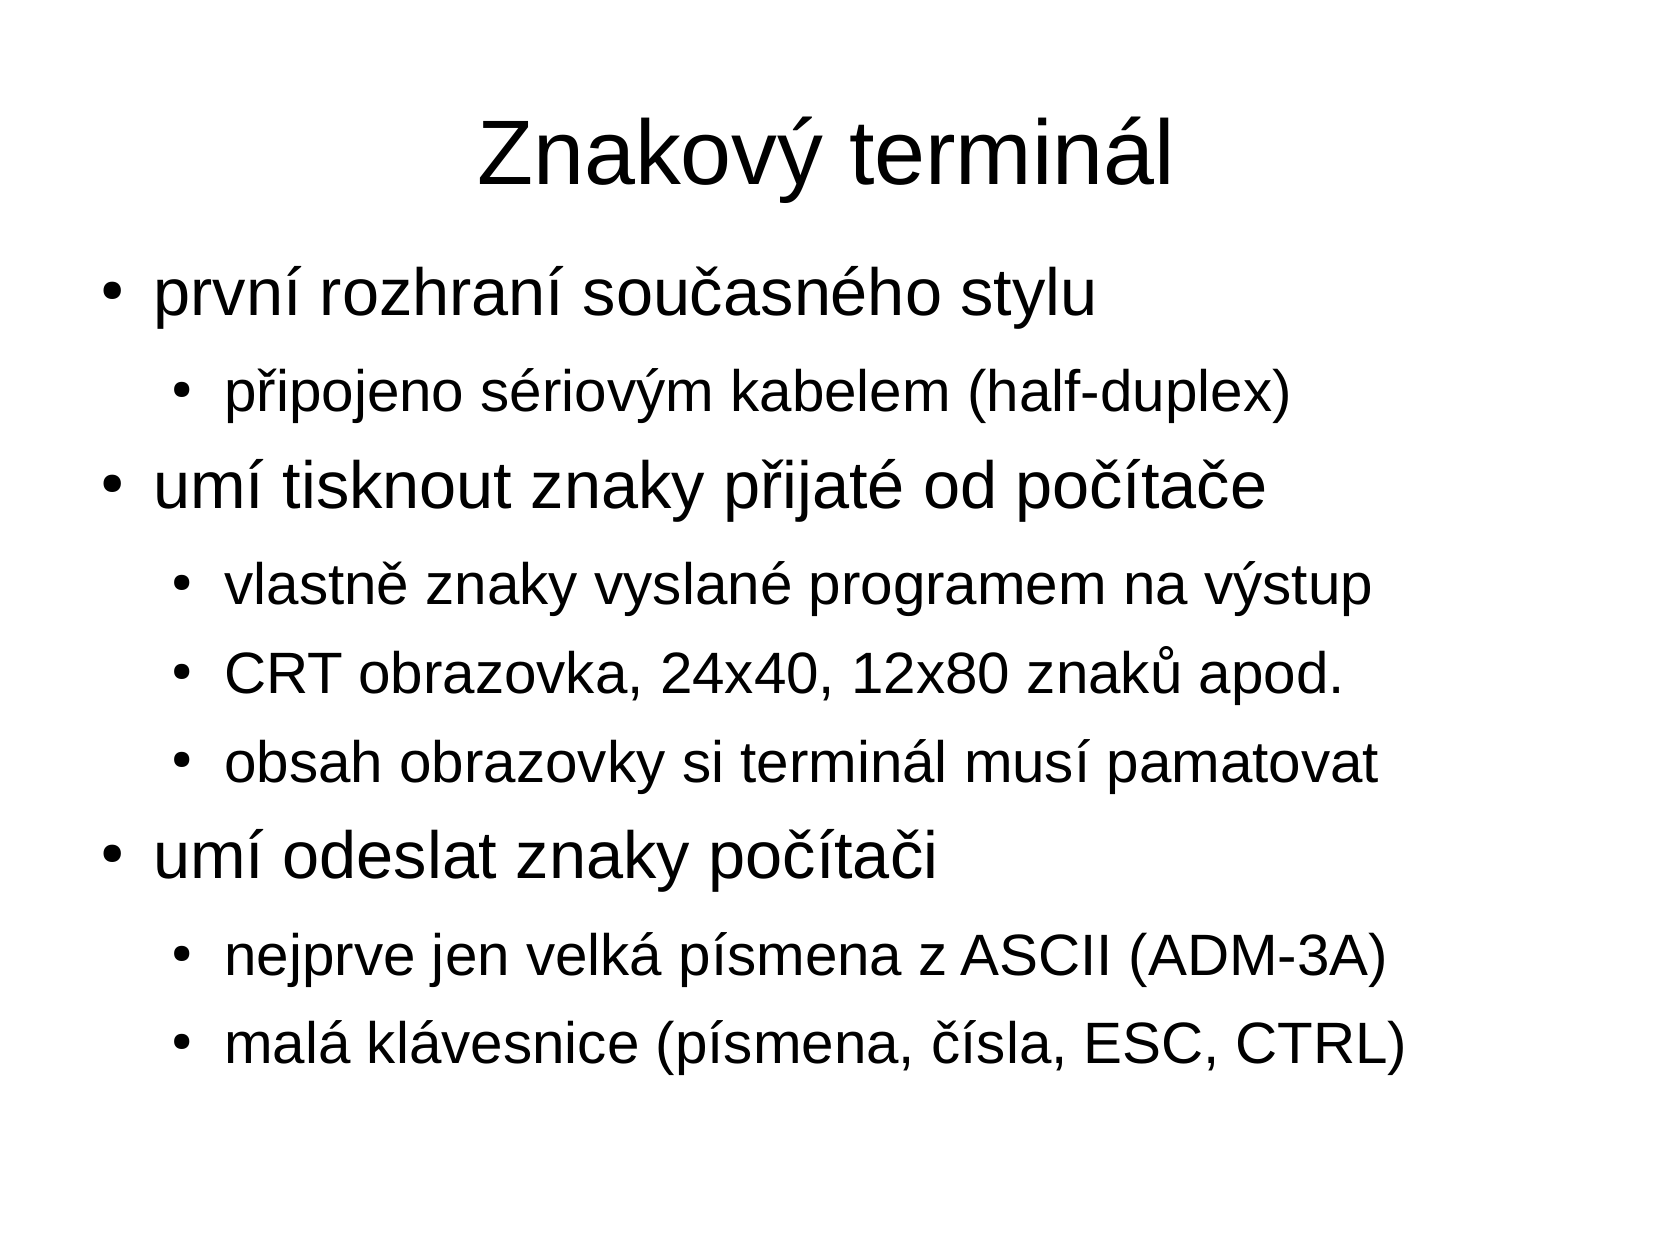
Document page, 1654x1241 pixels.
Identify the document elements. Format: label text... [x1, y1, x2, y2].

list první rozhraní současného stylu připojeno sériovým kabelem (half-duplex) umí tisknout znaky přijaté od počítače vlastně znaky vyslané programem na výstup CRT obrazovka, 24x40, 12x80 znaků apod. obsah obrazovky si terminál musí pamatovat umí odeslat znaky počítači nejprve jen velká písmena z ASCII (ADM-3A) malá klávesnice (písmena, čísla, ESC, CTRL) [82, 254, 1571, 1075]
title Znakový terminál [82, 56, 1571, 250]
